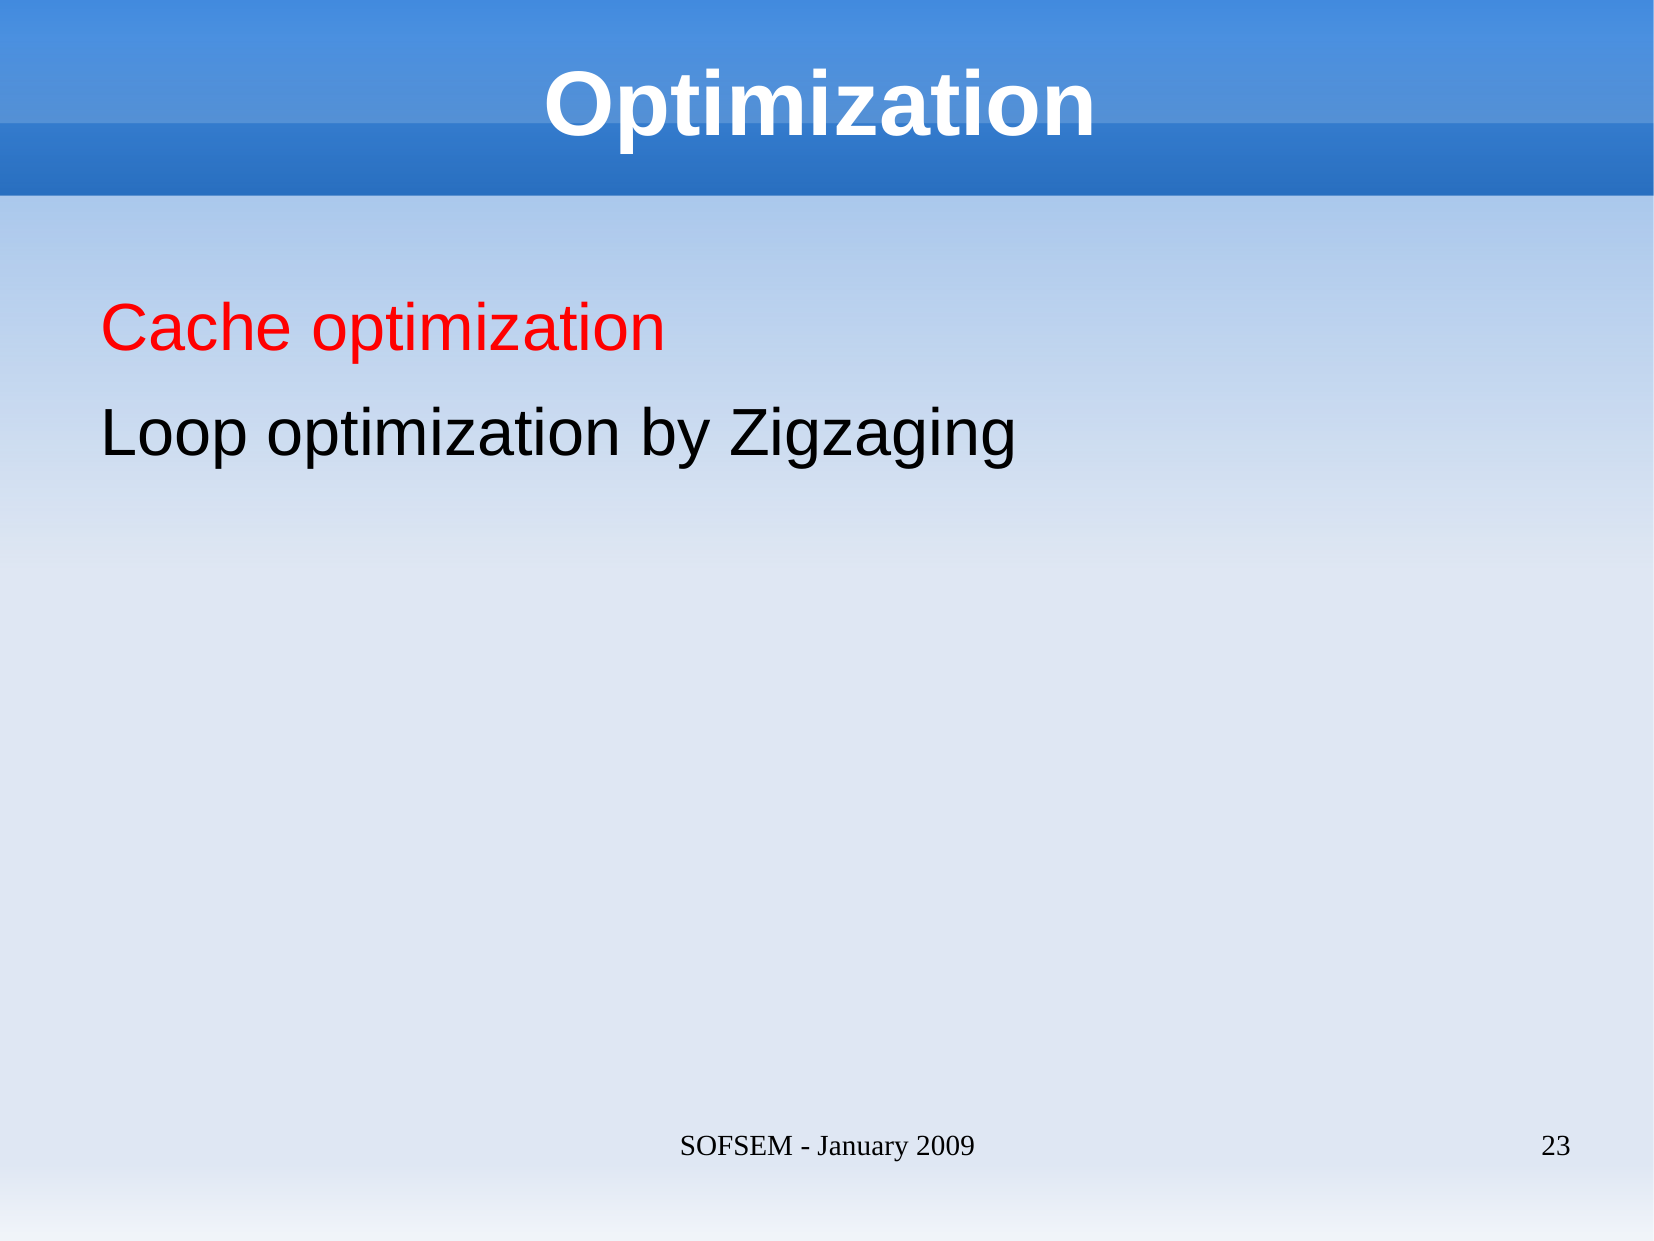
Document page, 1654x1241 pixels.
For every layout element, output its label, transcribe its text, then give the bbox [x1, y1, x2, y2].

title Optimization [76, 0, 1565, 208]
picture [0, 0, 1654, 1241]
list Cache optimization Loop optimization by Zigzaging [82, 290, 1571, 1109]
